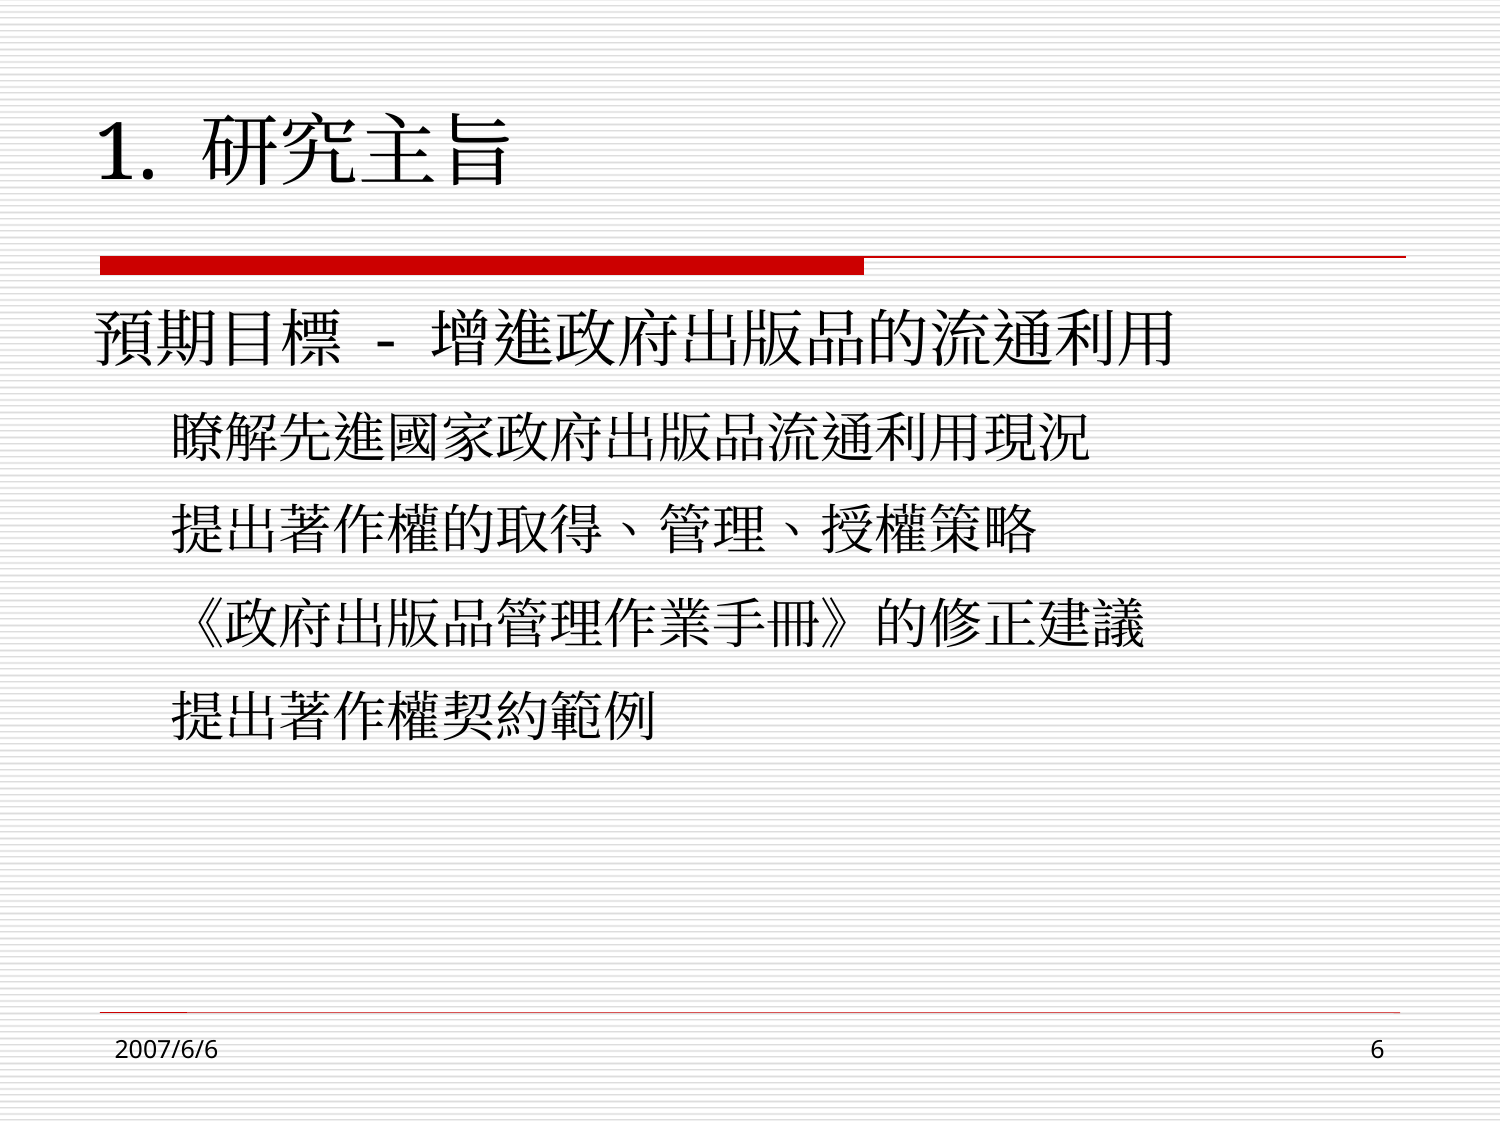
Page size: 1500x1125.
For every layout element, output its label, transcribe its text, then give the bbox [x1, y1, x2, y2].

title 1. 研究主旨 [94, 39, 1407, 249]
picture [0, 0, 1500, 1125]
list 預期目標 - 增進政府出版品的流通利用 瞭解先進國家政府出版品流通利用現況 提出著作權的取得、管理、授權策略 《政府出版品管理作業手冊》的修正建議 提出著作權契約範例 [92, 287, 1405, 988]
